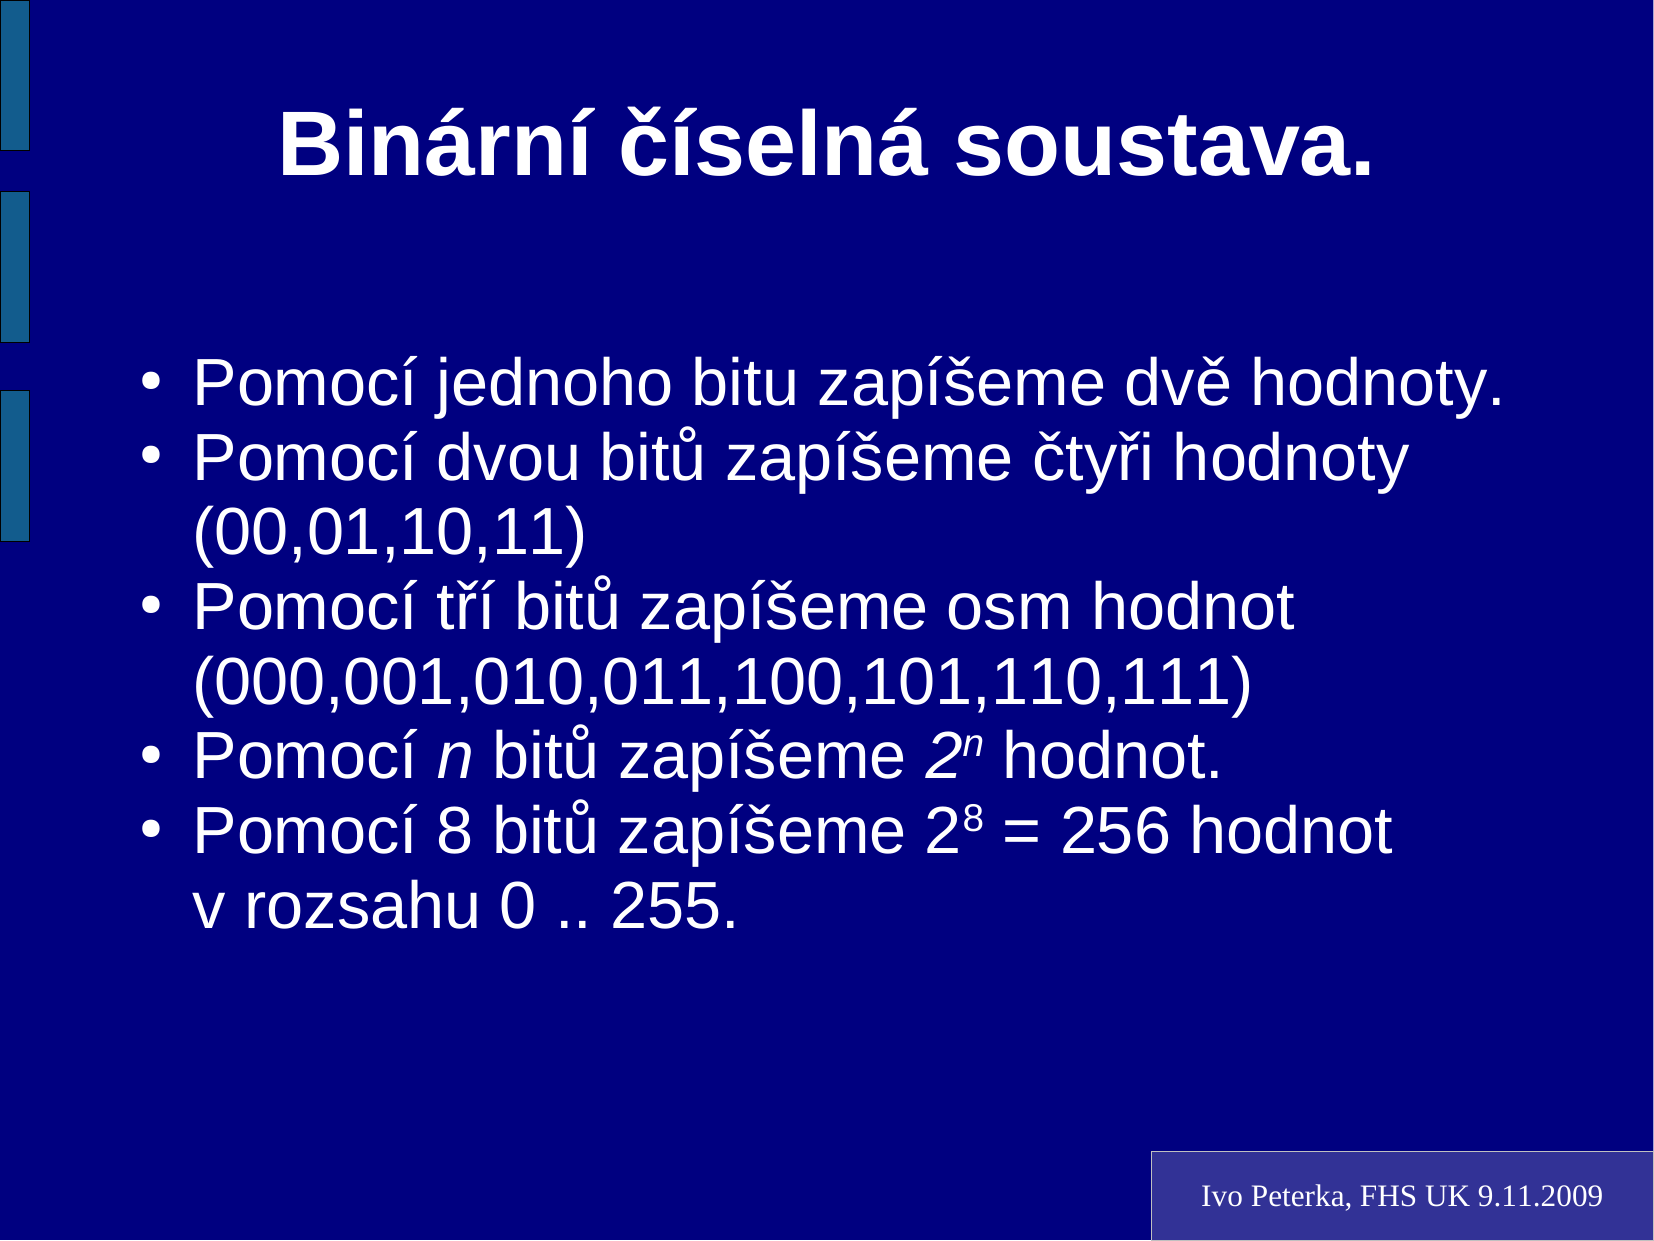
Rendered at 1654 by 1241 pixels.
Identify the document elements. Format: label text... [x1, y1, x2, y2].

title Binární číselná soustava. [121, 92, 1534, 298]
list Pomocí jednoho bitu zapíšeme dvě hodnoty. Pomocí dvou bitů zapíšeme čtyři hodnoty (00,01,10,11) Pomocí tří bitů zapíšeme osm hodnot (000,001,010,011,100,101,110,111) Pomocí n bitů zapíšeme 2n hodnot. Pomocí 8 bitů zapíšeme 28 = 256 hodnot v rozsahu 0 .. 255. [121, 344, 1534, 1112]
